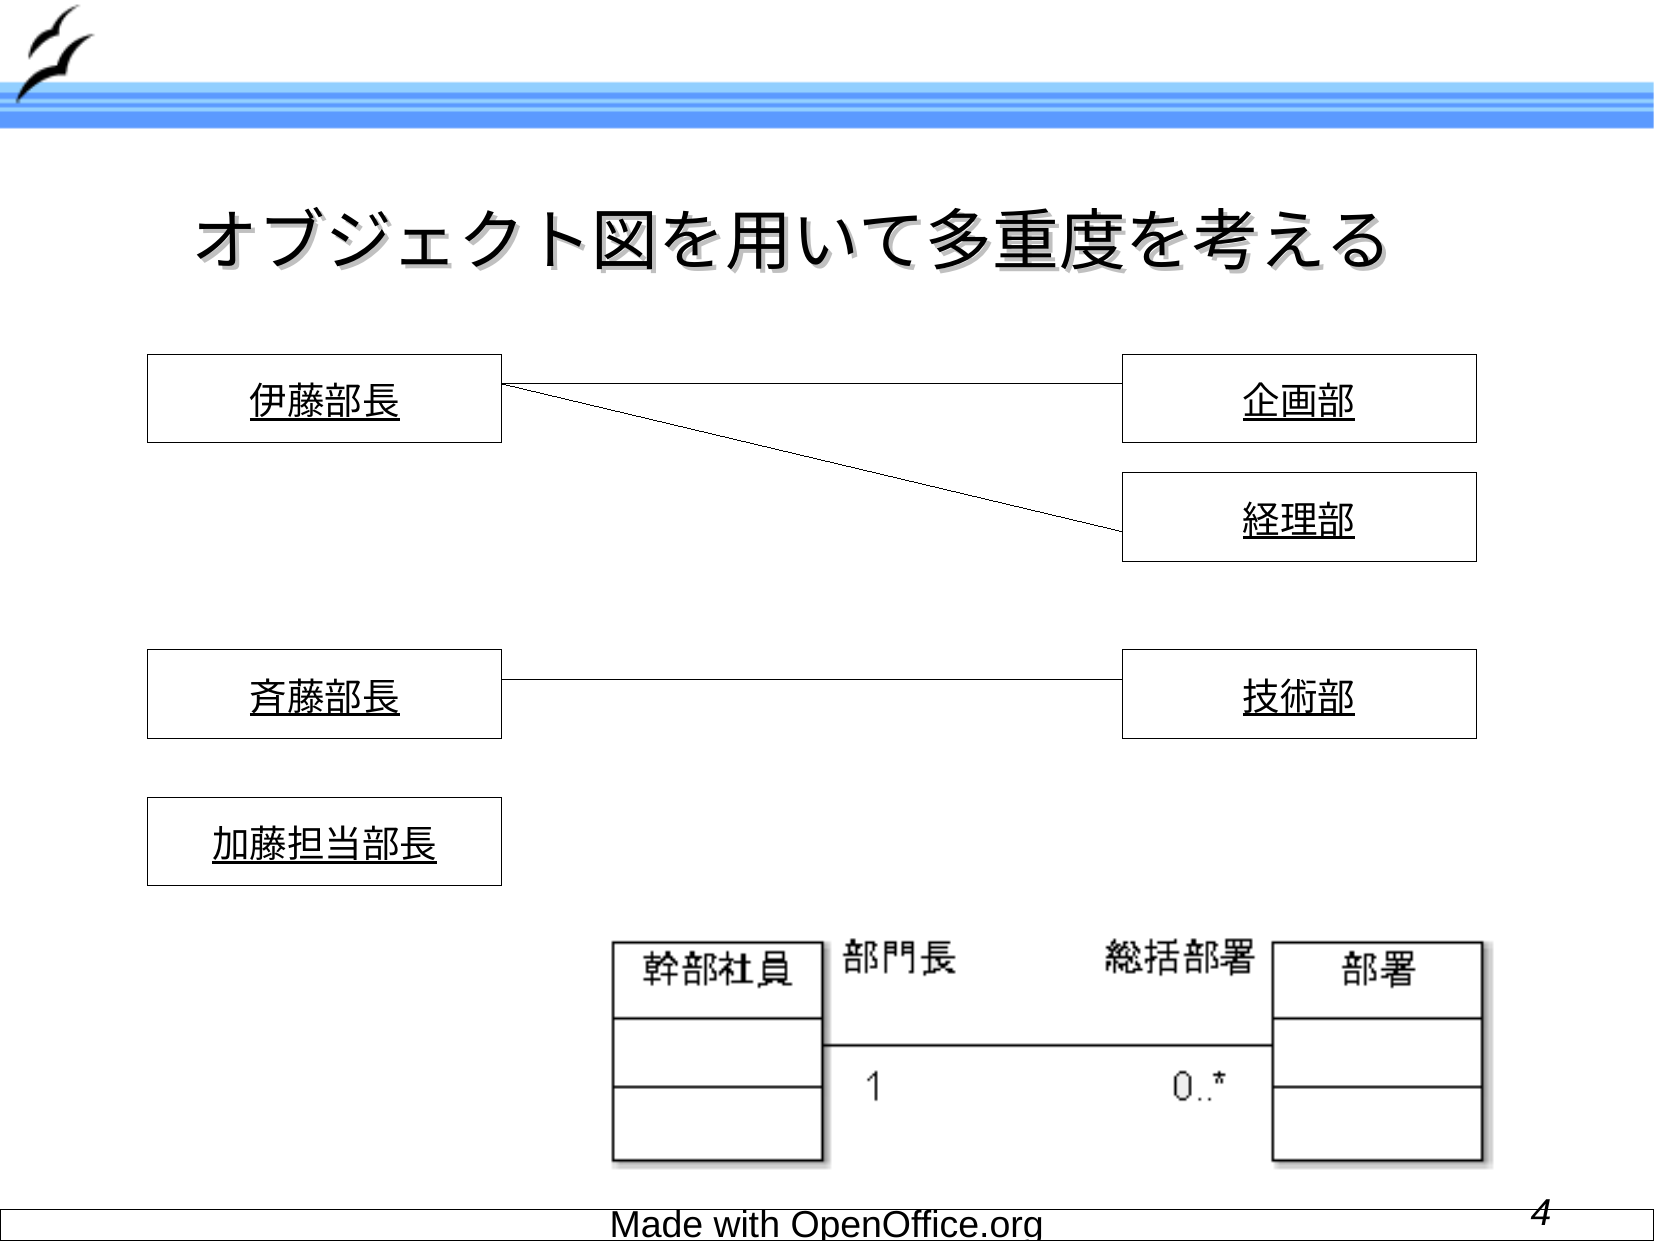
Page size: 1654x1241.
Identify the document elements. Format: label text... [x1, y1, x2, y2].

text_box 技術部 [1122, 649, 1477, 739]
picture [598, 920, 1506, 1182]
text_box 加藤担当部長 [147, 797, 502, 886]
text_box 企画部 [1122, 354, 1477, 443]
picture [0, 0, 1654, 133]
text_box 経理部 [1122, 472, 1477, 562]
list オブジェクト図を用いて多重度を考える [120, 187, 1533, 1195]
text_box 伊藤部長 [147, 354, 502, 443]
text_box 斉藤部長 [147, 649, 502, 739]
